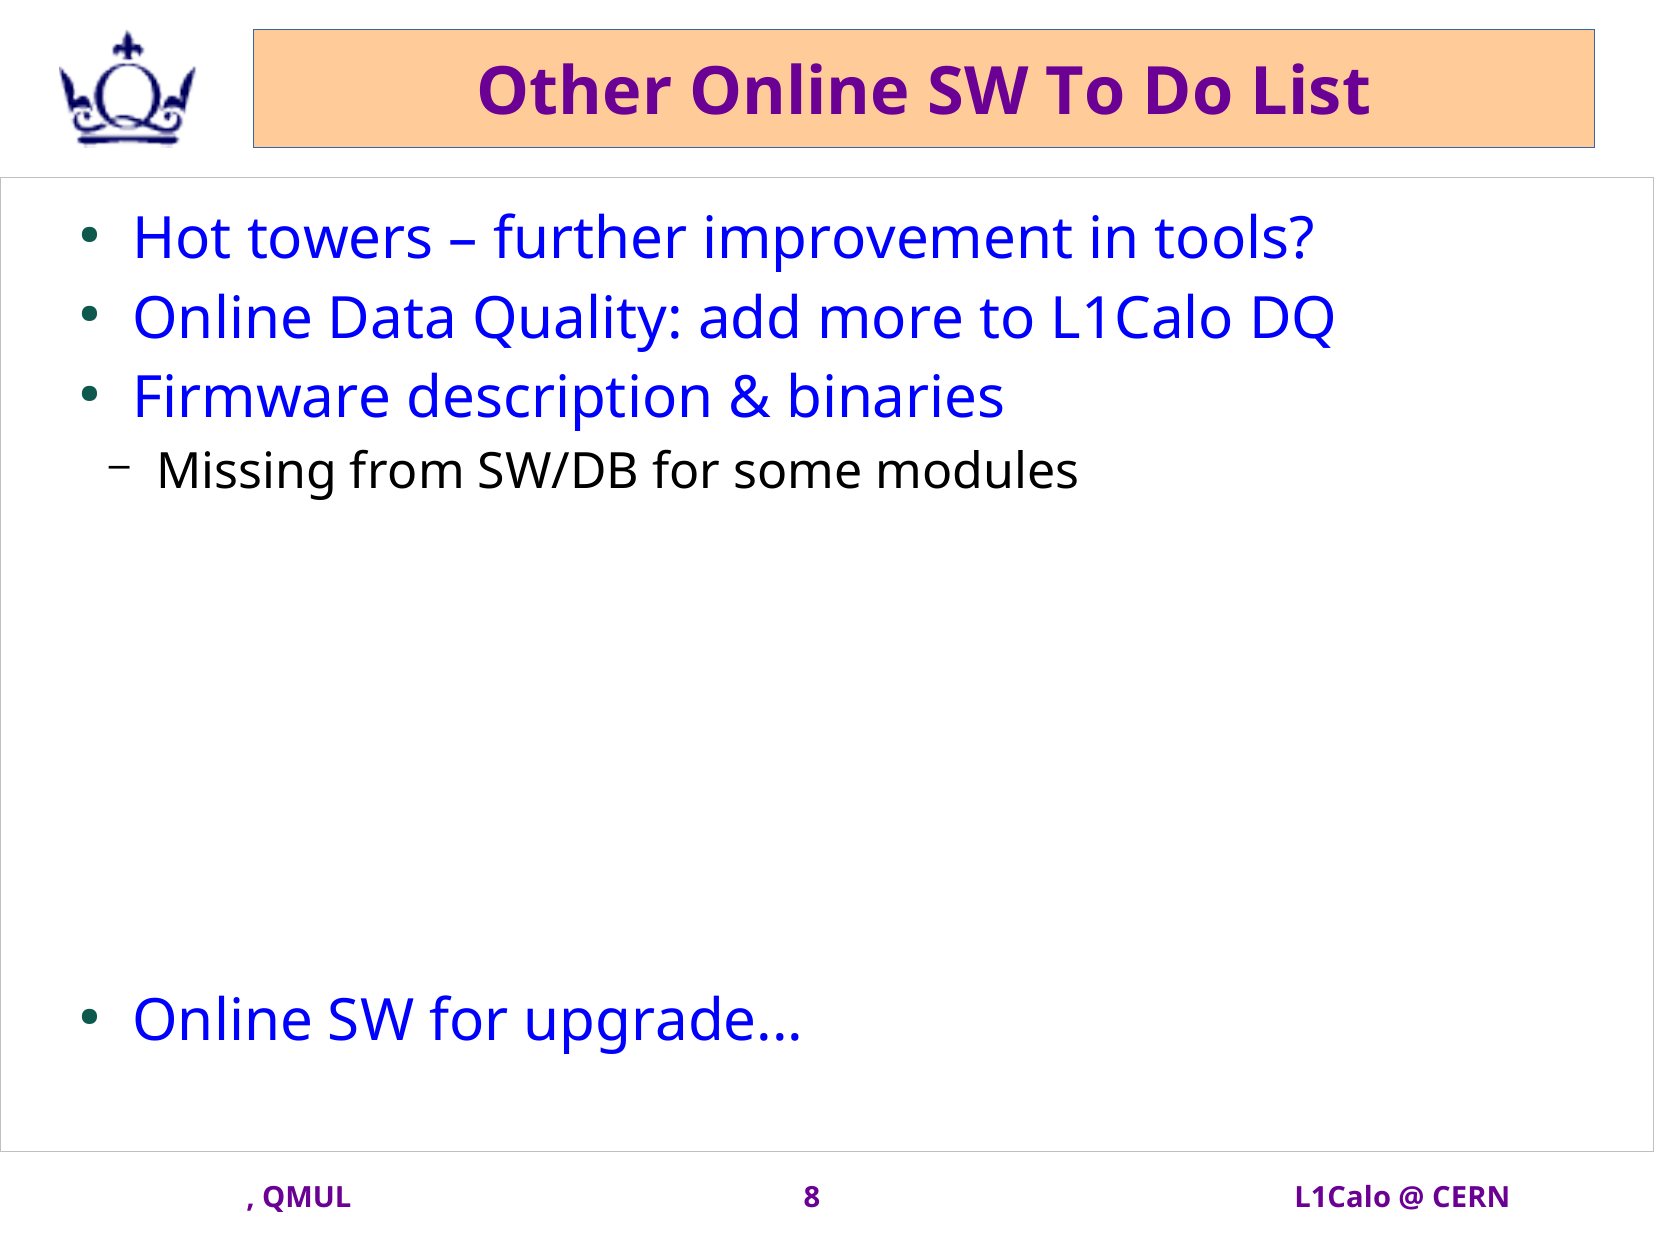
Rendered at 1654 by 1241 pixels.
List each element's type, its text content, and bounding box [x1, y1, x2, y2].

title Other Online SW To Do List [253, 29, 1595, 148]
list Hot towers – further improvement in tools? Online Data Quality: add more to L1Calo DQ Firmware description & binaries Missing from SW/DB for some modules Online SW for upgrade... [61, 196, 1605, 1165]
picture [59, 29, 200, 148]
